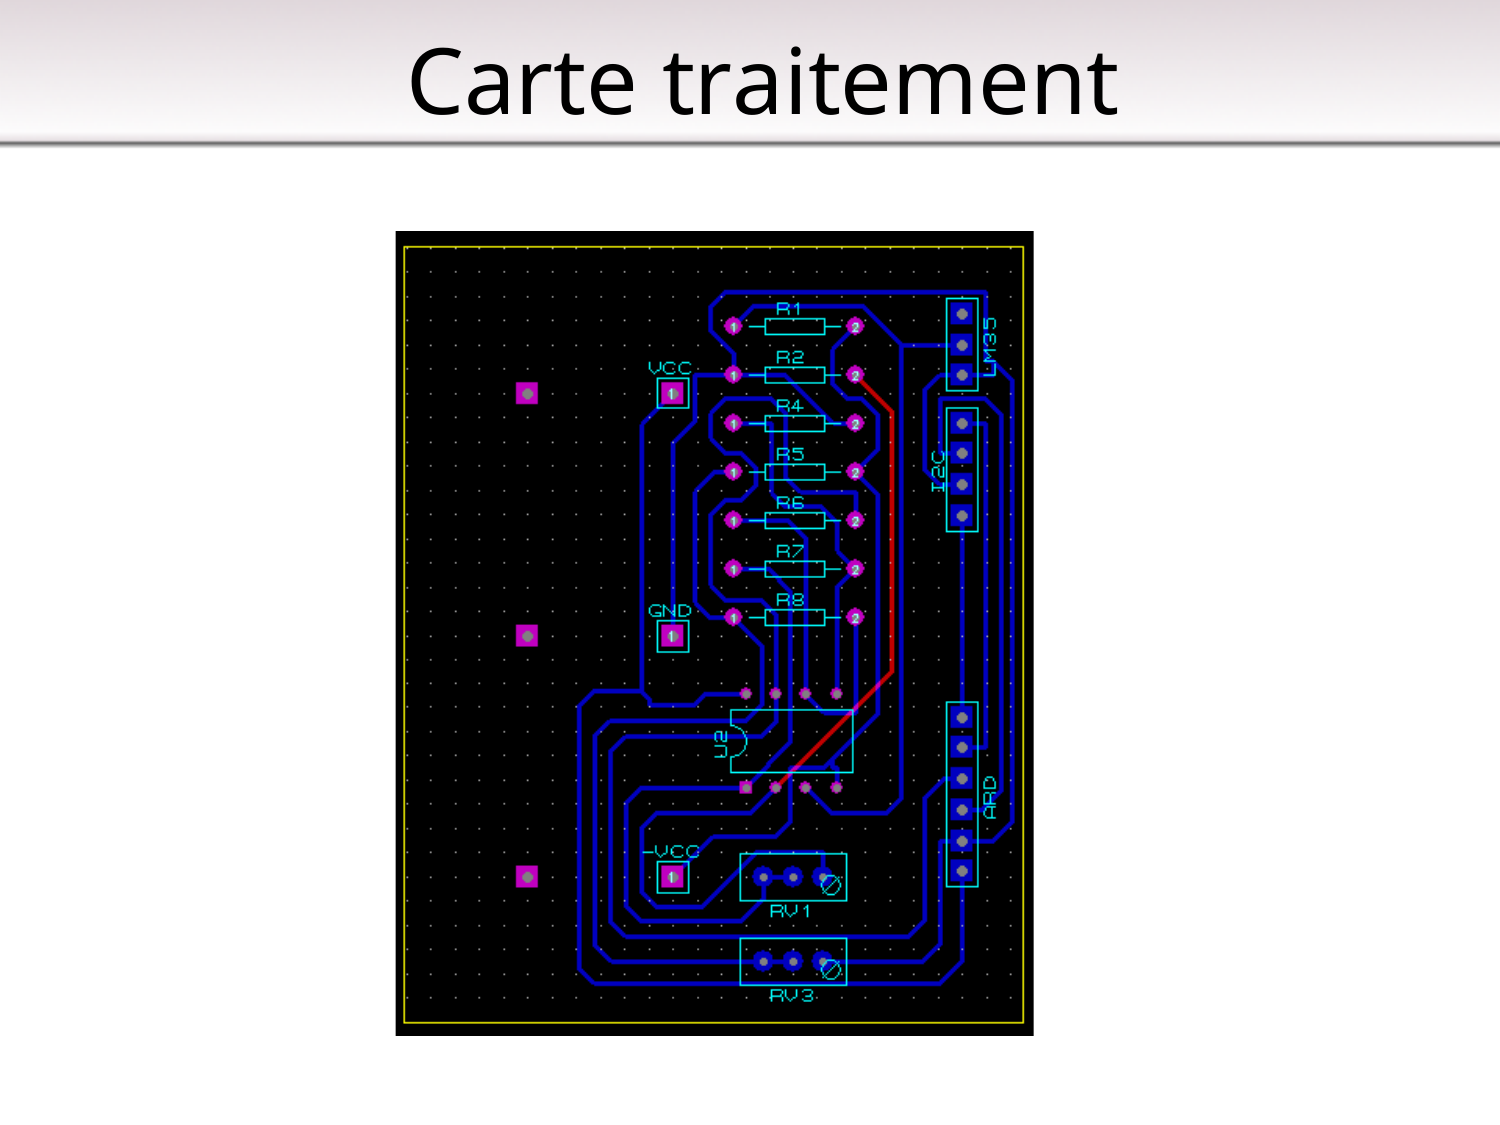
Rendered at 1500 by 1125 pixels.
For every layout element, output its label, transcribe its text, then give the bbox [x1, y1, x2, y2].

title Carte traitement [88, 0, 1439, 196]
picture [0, 0, 1500, 1125]
